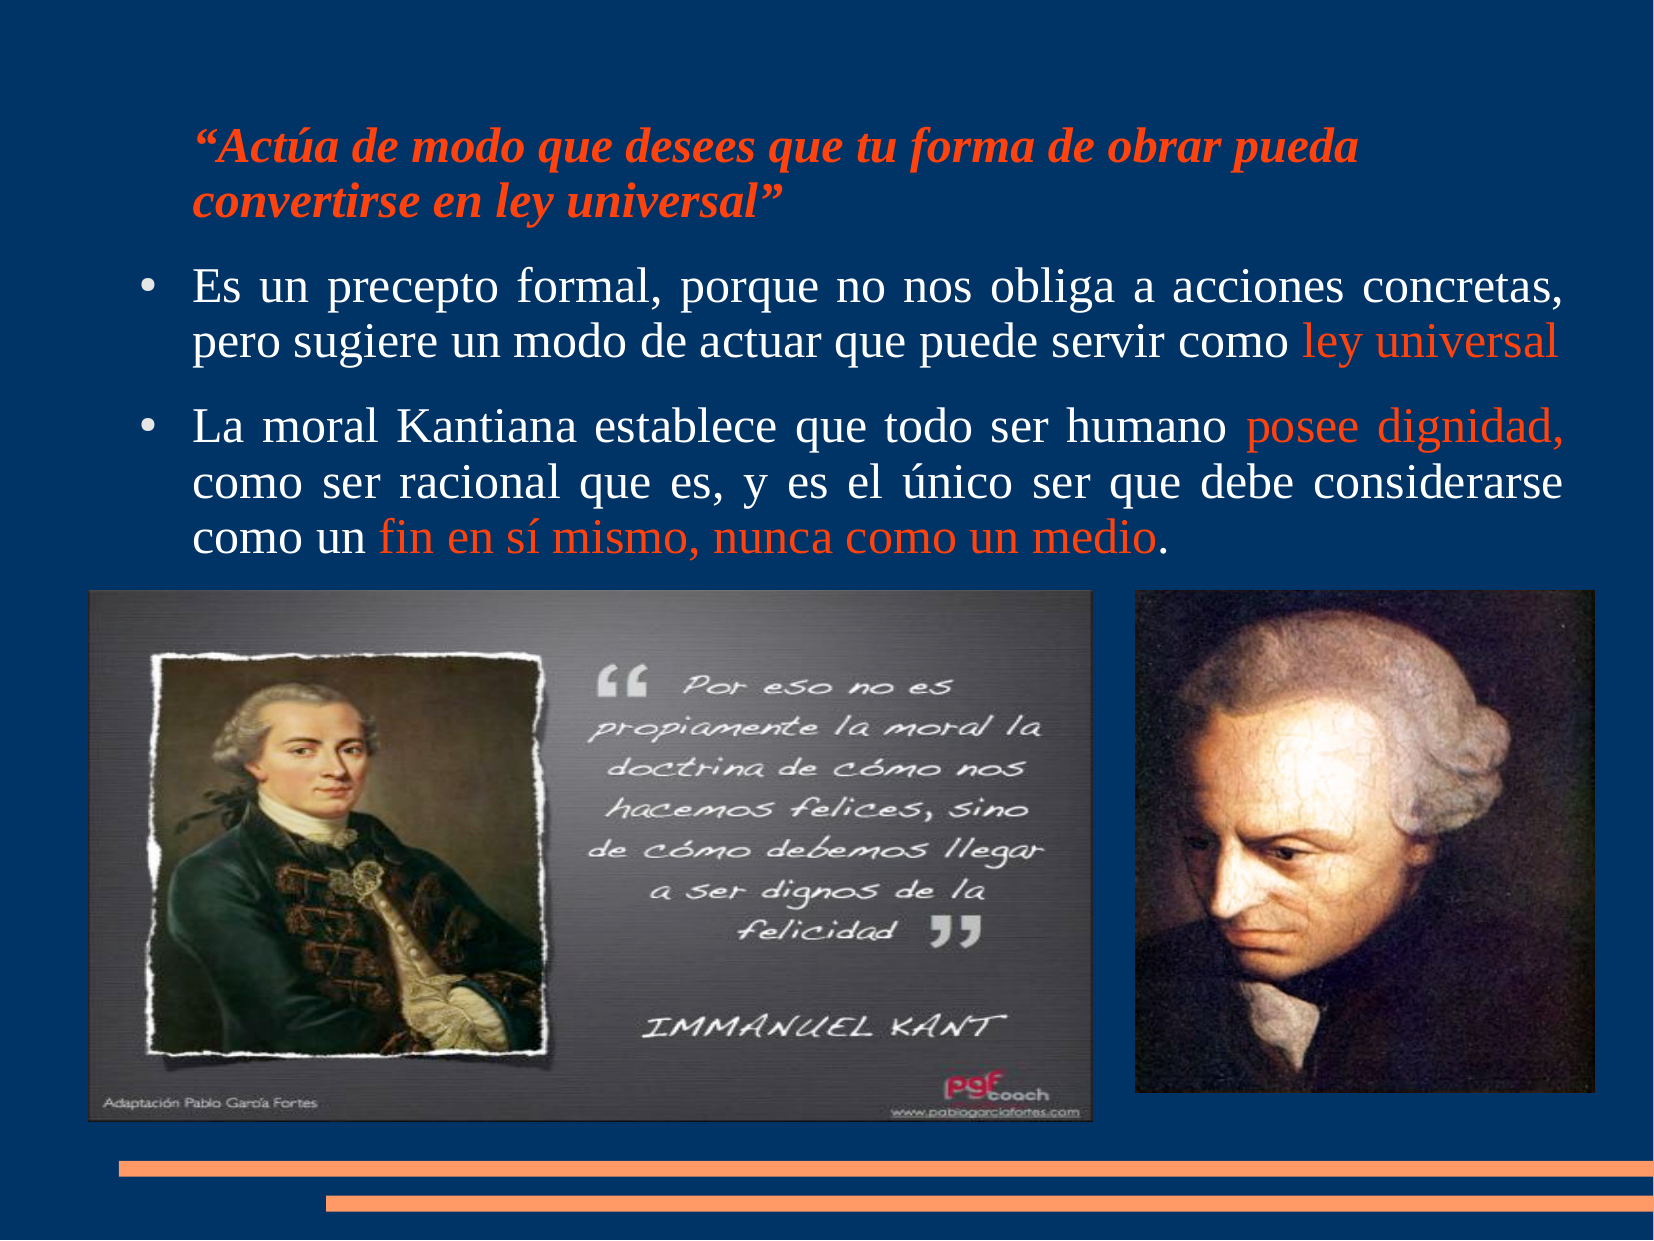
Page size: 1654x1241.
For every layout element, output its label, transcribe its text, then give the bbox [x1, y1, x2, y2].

picture [88, 590, 1093, 1123]
picture [1135, 590, 1595, 1093]
list “Actúa de modo que desees que tu forma de obrar pueda convertirse en ley universal” Es un precepto formal, porque no nos obliga a acciones concretas, pero sugiere un modo de actuar que puede servir como ley universal La moral Kantiana establece que todo ser humano posee dignidad, como ser racional que es, y es el único ser que debe considerarse como un fin en sí mismo, nunca como un medio. [121, 118, 1565, 1191]
